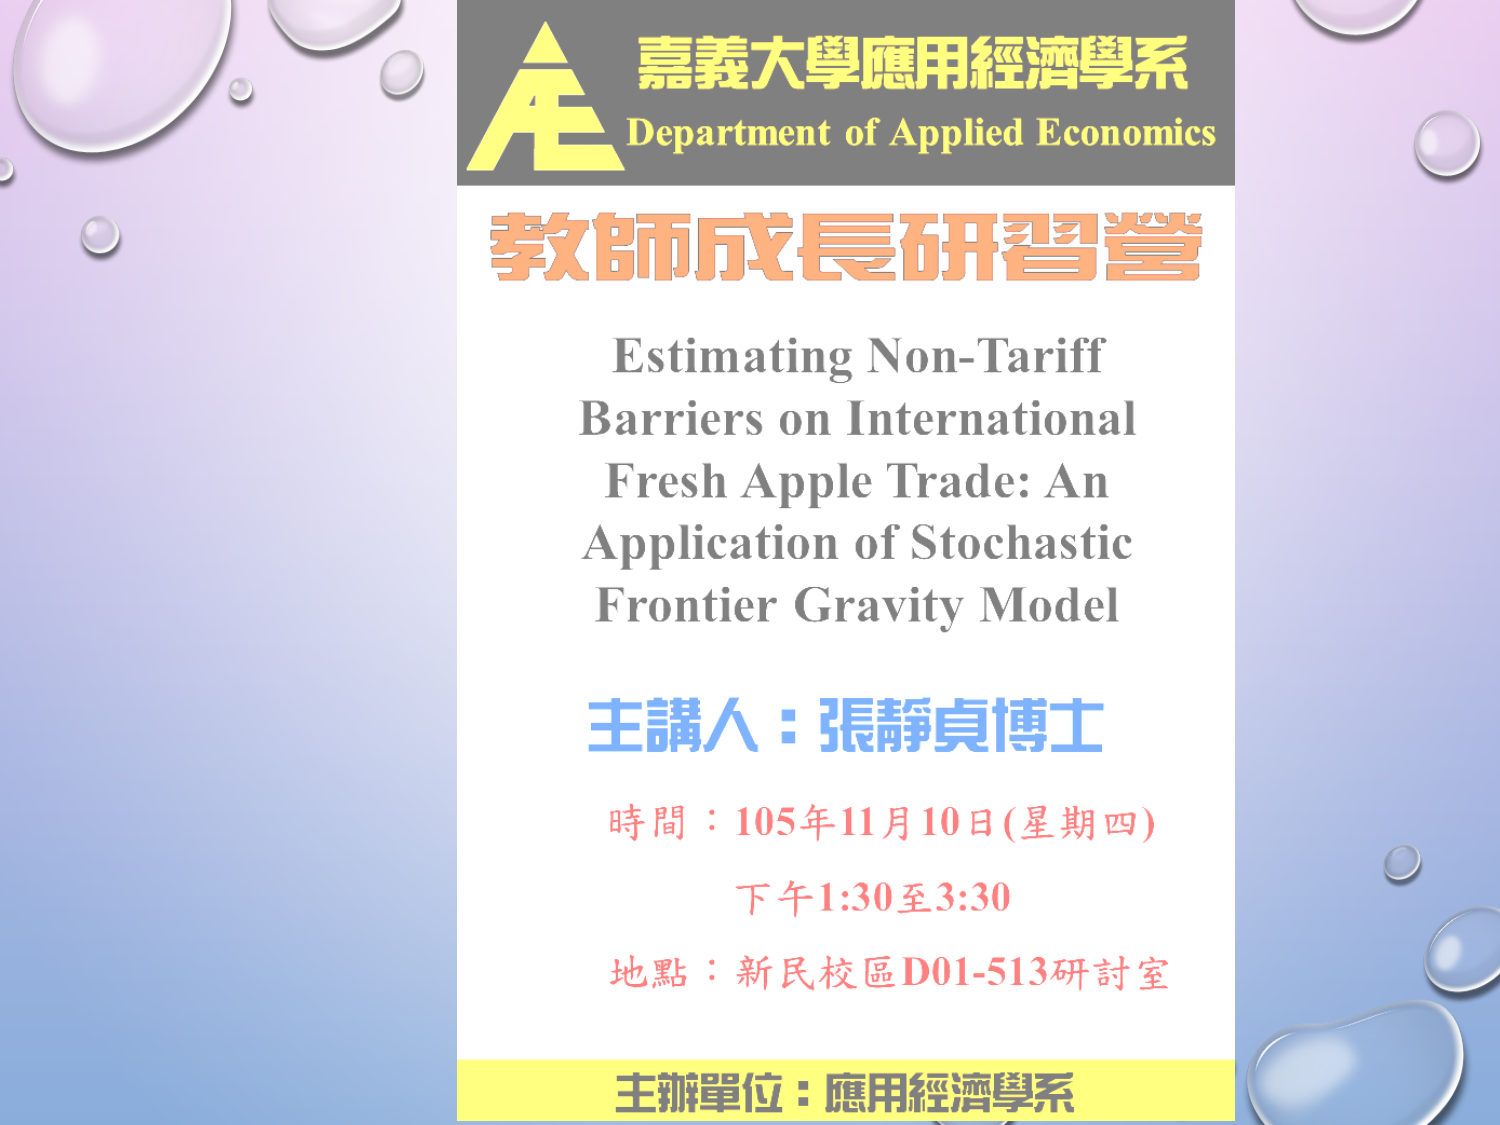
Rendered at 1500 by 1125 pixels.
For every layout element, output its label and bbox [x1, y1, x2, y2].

picture [457, 0, 1235, 1121]
